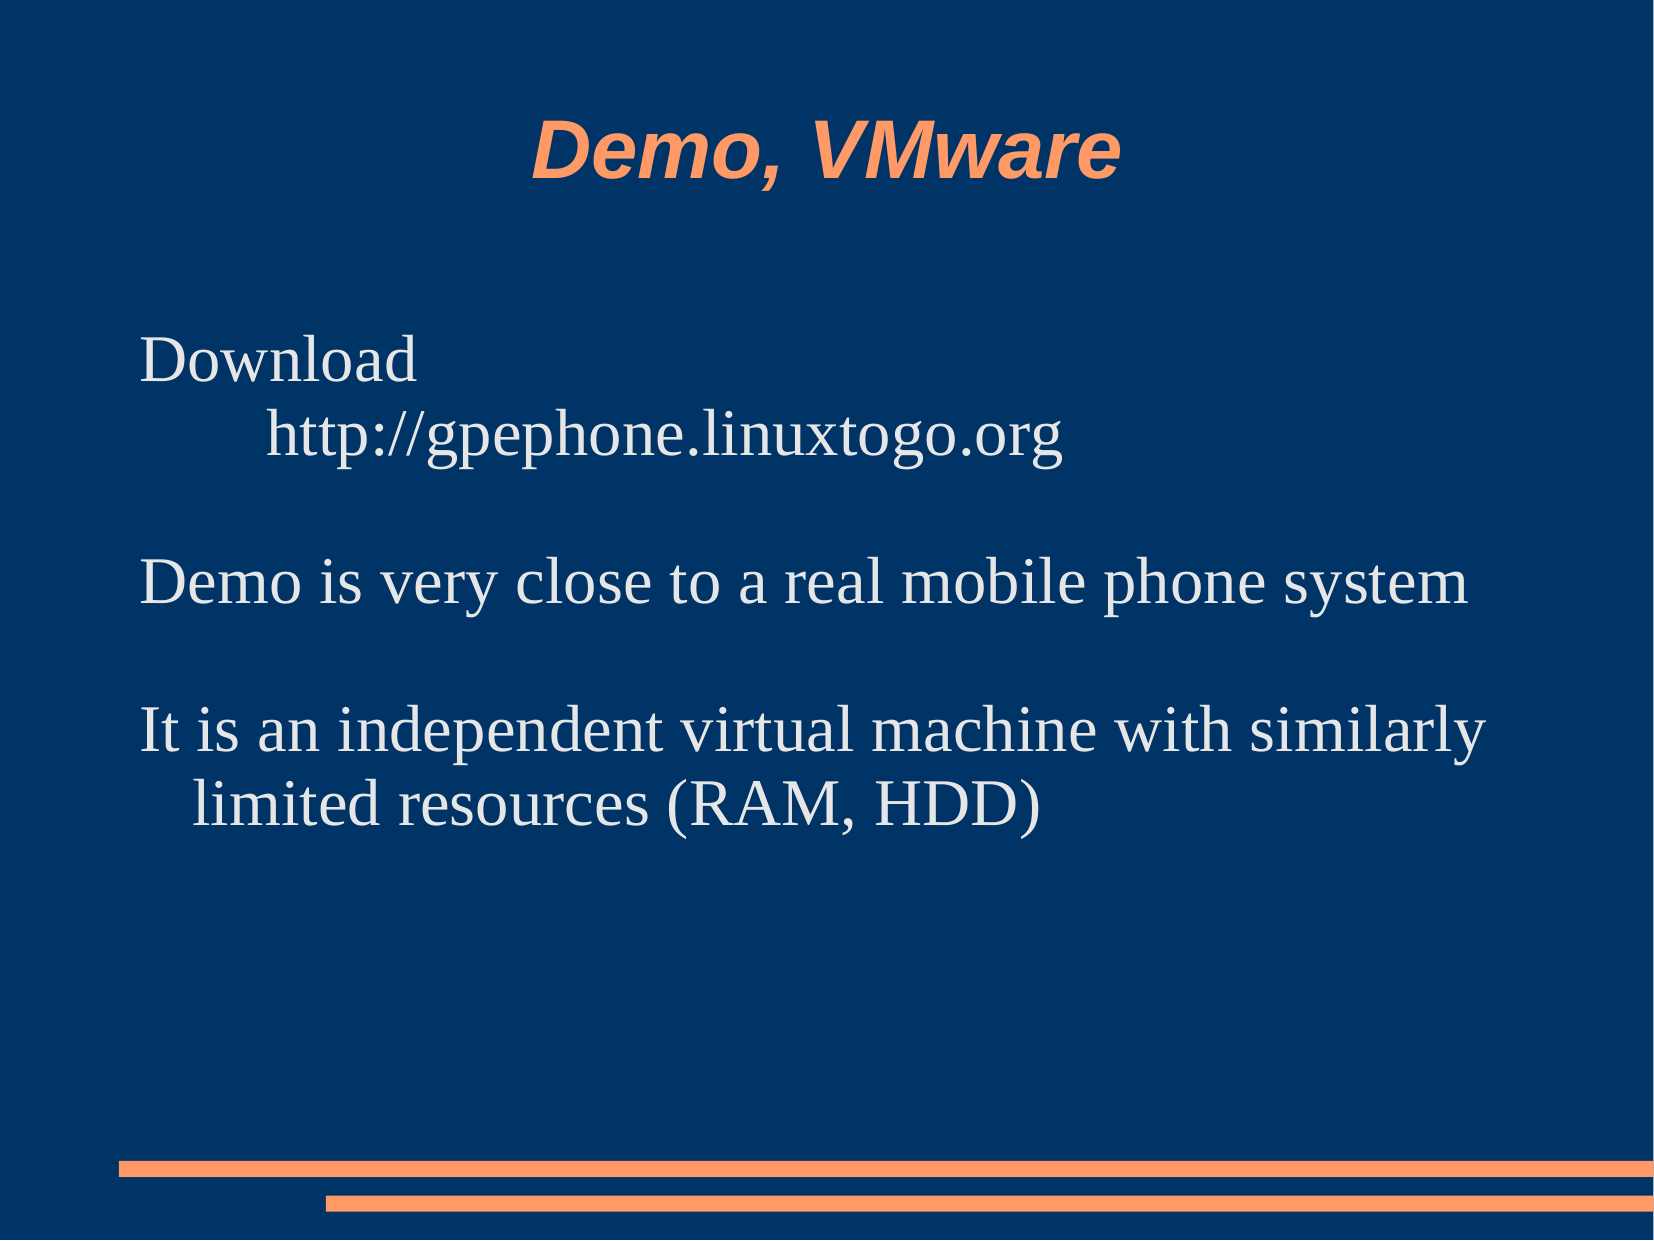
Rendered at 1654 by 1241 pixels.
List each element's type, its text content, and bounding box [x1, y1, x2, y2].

list Download http://gpephone.linuxtogo.org Demo is very close to a real mobile phone system It is an independent virtual machine with similarly limited resources (RAM, HDD) [121, 322, 1561, 1118]
title Demo, VMware [121, 53, 1534, 247]
